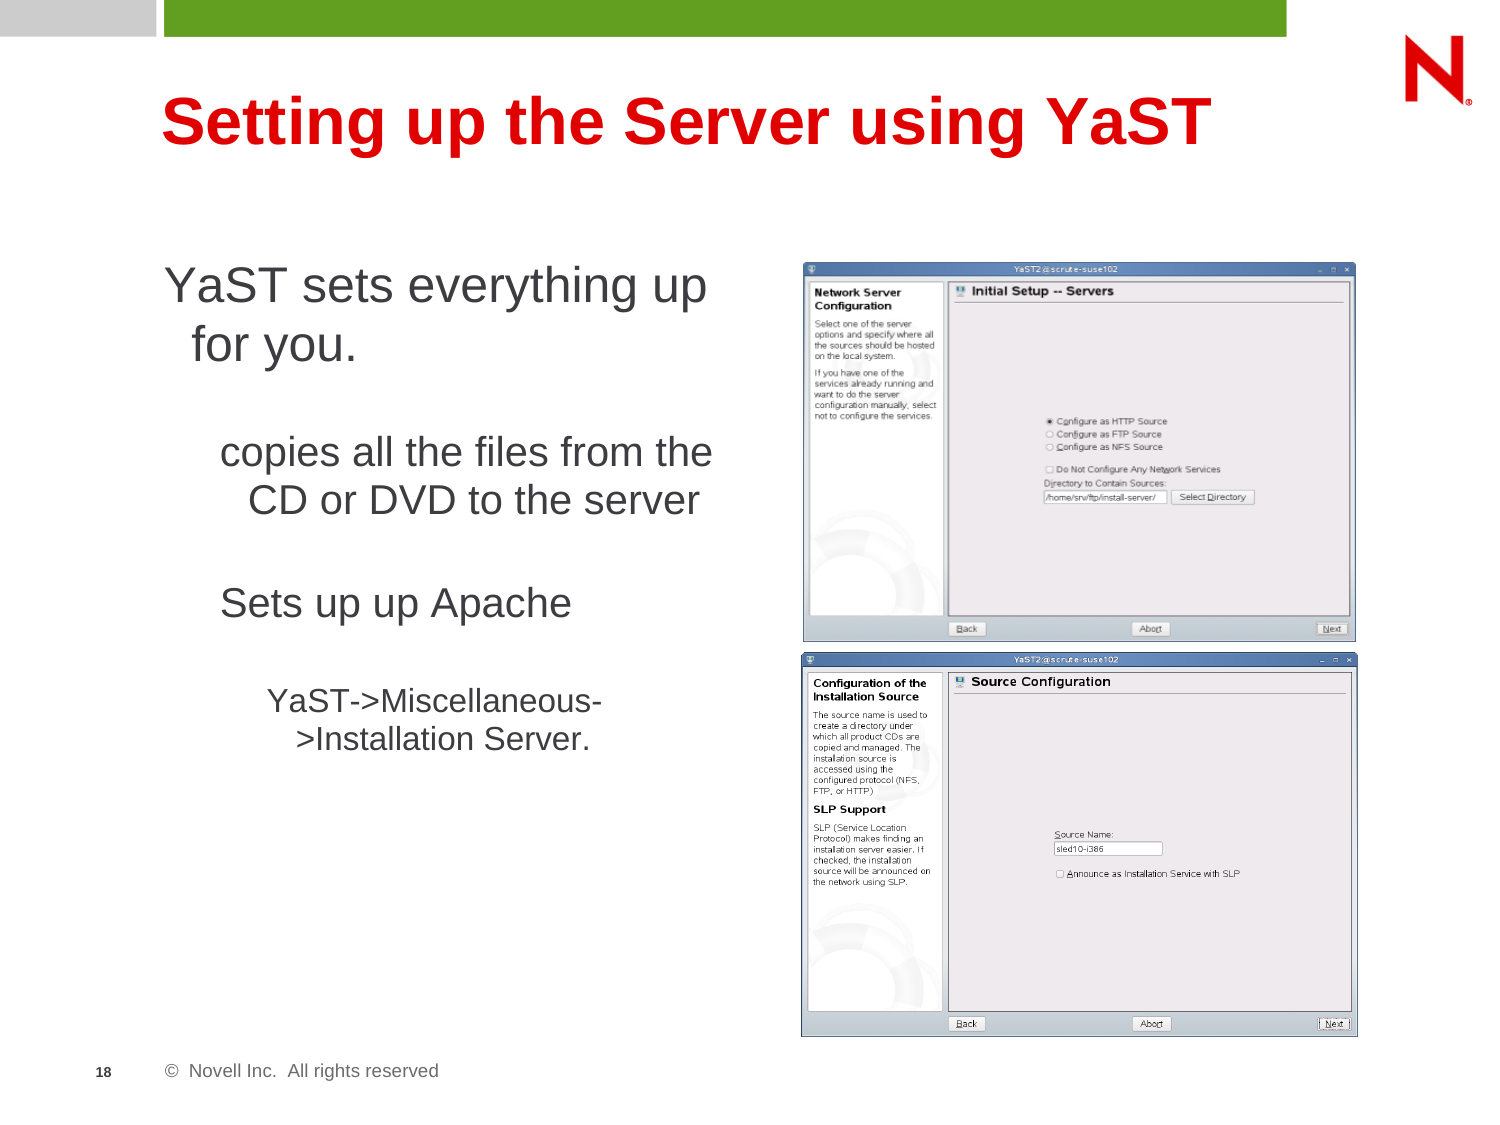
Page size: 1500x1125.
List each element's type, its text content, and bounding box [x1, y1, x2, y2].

title Setting up the Server using YaST [161, 41, 1383, 205]
picture [801, 652, 1358, 1037]
picture [1403, 32, 1473, 107]
list YaST sets everything up for you. copies all the files from the CD or DVD to the server Sets up up Apache YaST->Miscellaneous->Installation Server. [163, 254, 769, 986]
picture [803, 262, 1356, 642]
